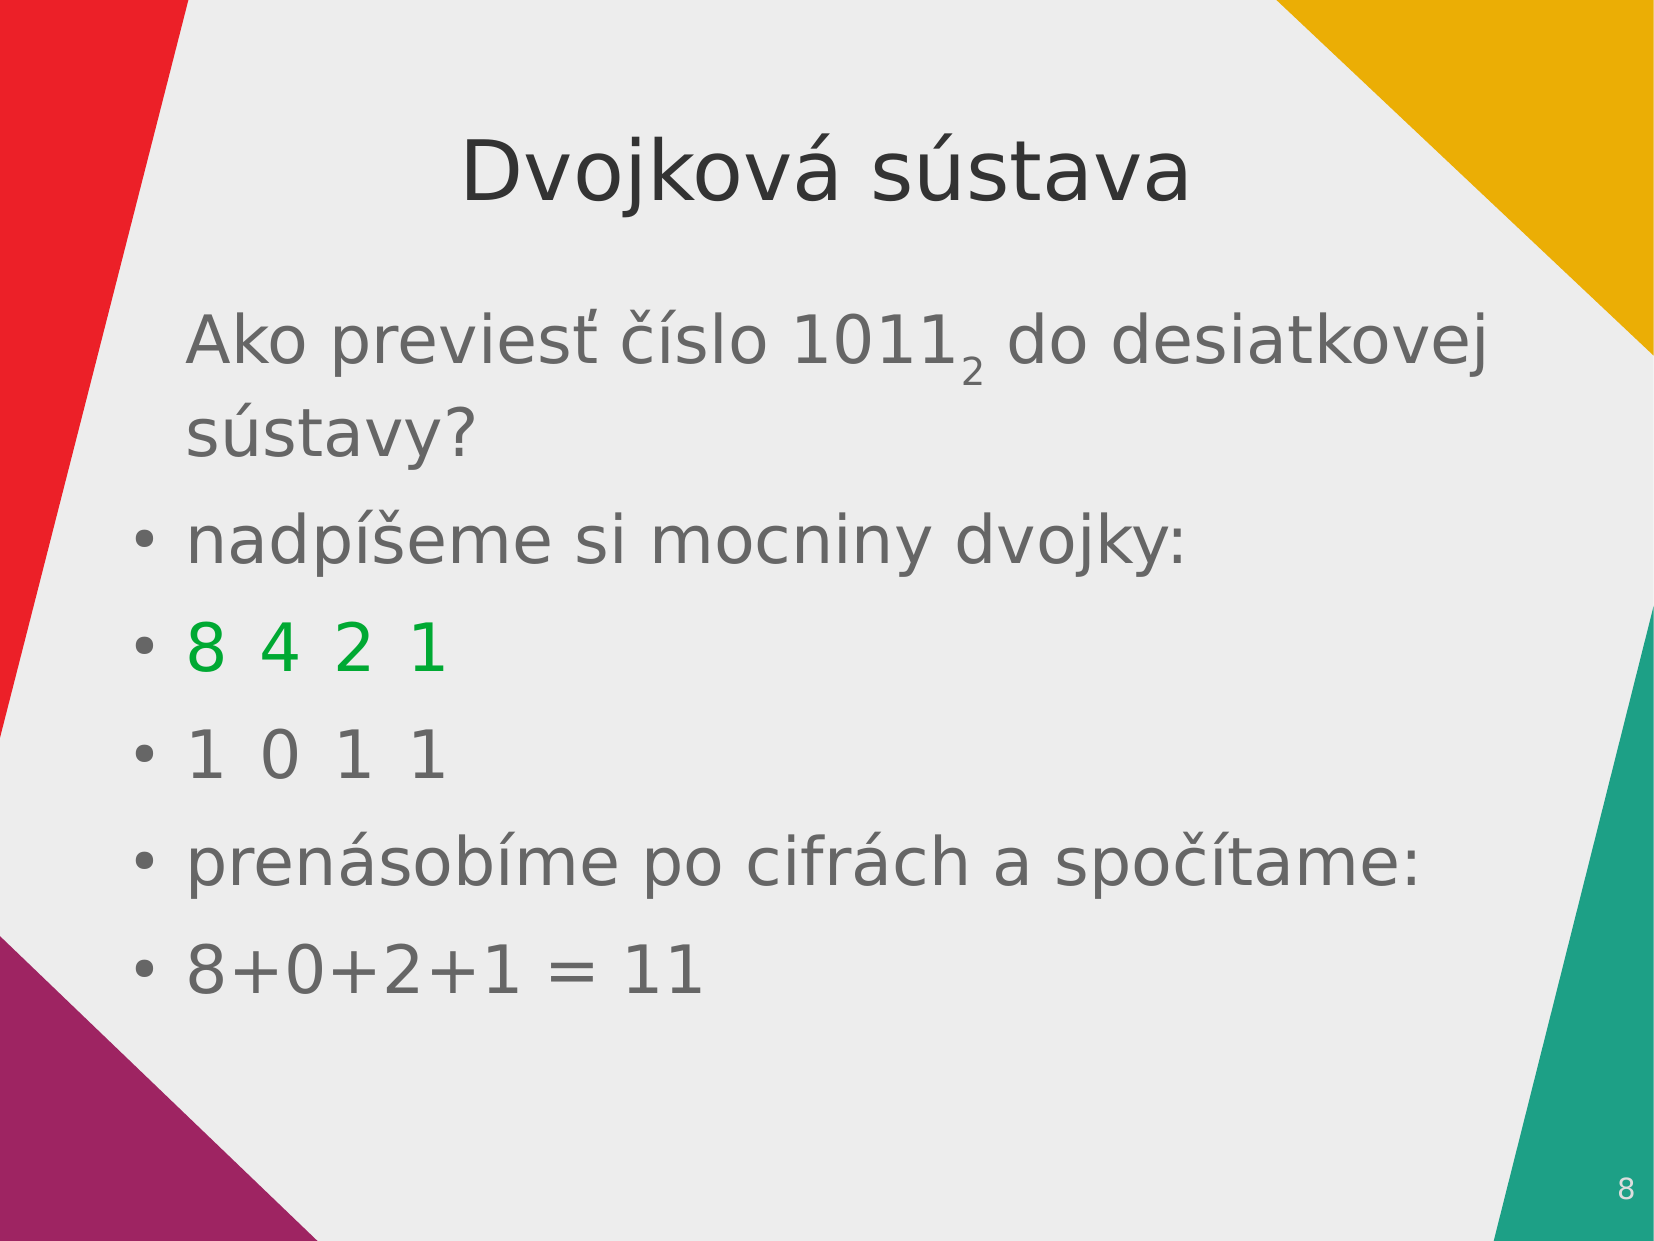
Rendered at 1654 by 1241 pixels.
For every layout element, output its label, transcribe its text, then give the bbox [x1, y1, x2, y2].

list Ako previesť číslo 10112 do desiatkovej sústavy? nadpíšeme si mocniny dvojky: 8 4 2 1 1 0 1 1 prenásobíme po cifrách a spočítame: 8+0+2+1 = 11 [114, 302, 1539, 1033]
title Dvojková sústava [114, 73, 1539, 271]
